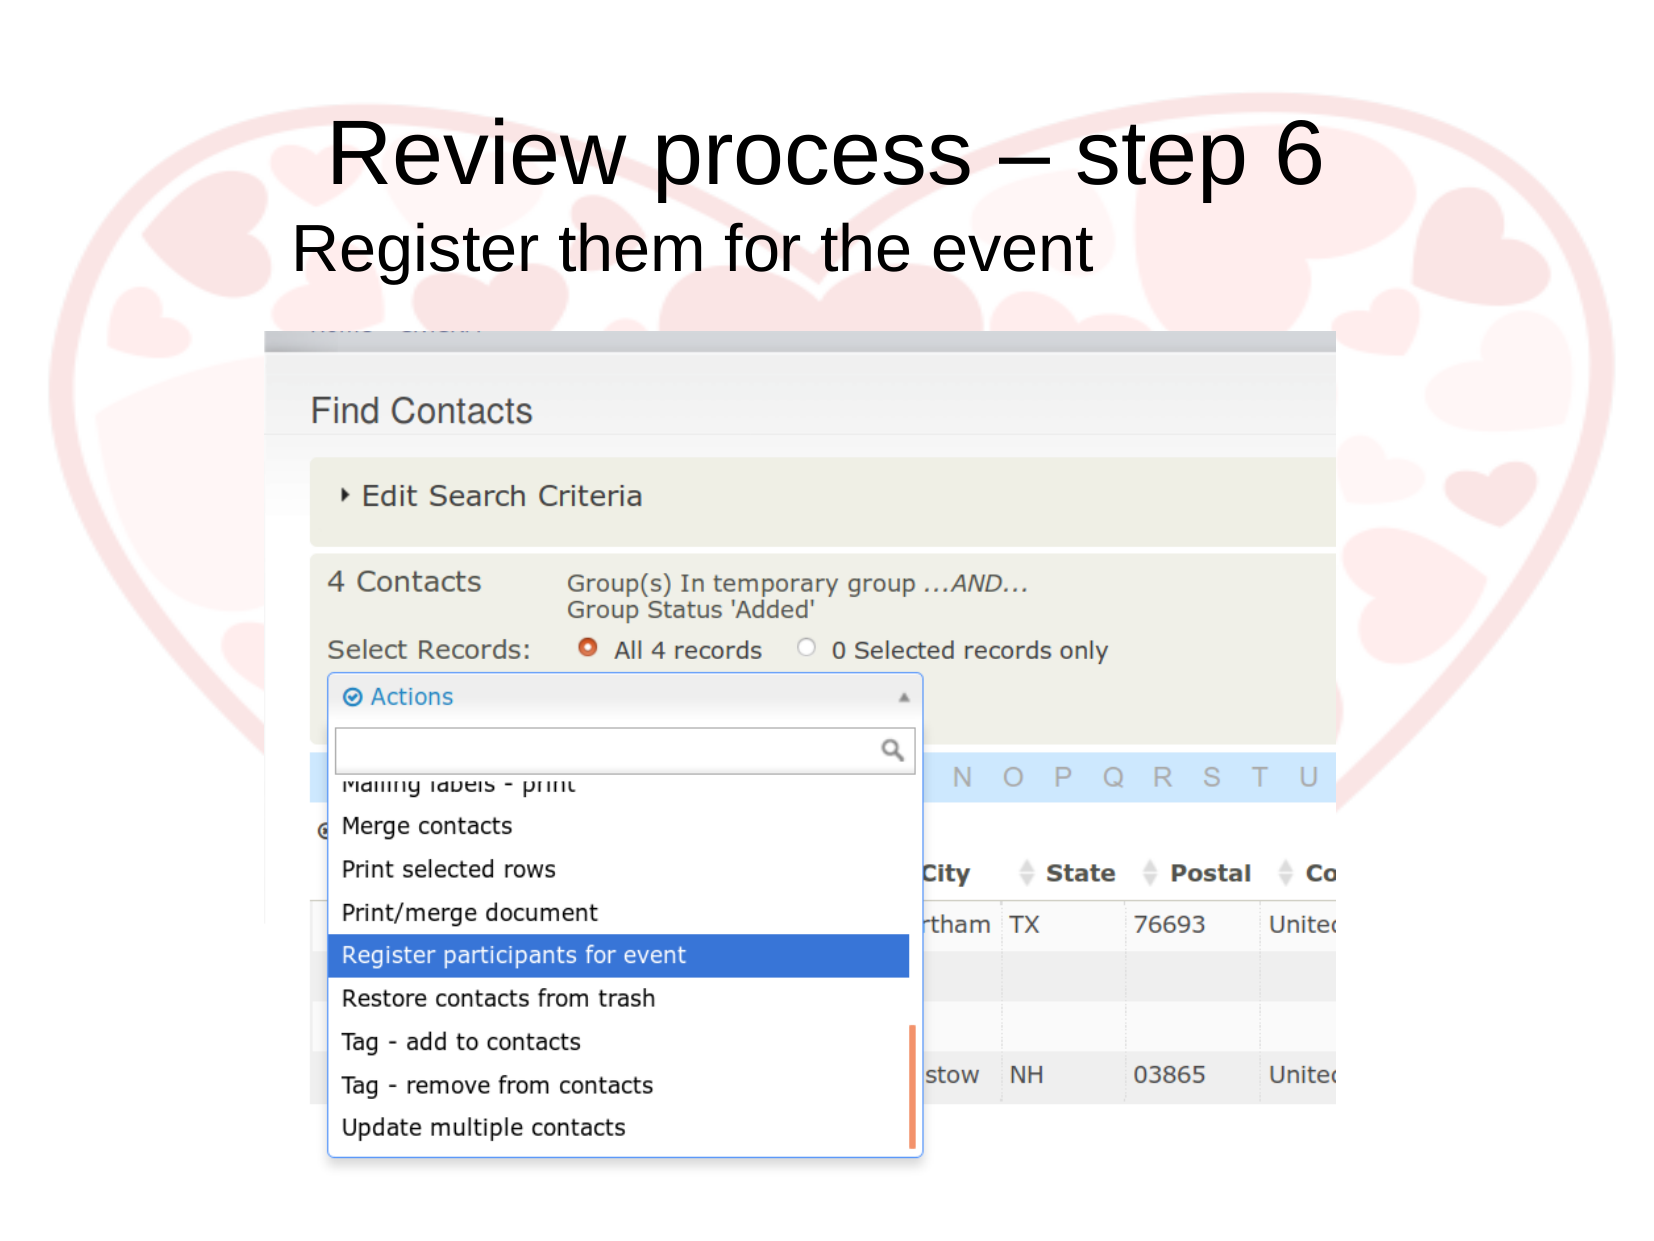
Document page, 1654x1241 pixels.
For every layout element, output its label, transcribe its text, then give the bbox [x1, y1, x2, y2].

title Review process – step 6 [82, 49, 1571, 257]
text_box Register them for the event [220, 211, 1471, 301]
picture [264, 331, 1336, 1207]
